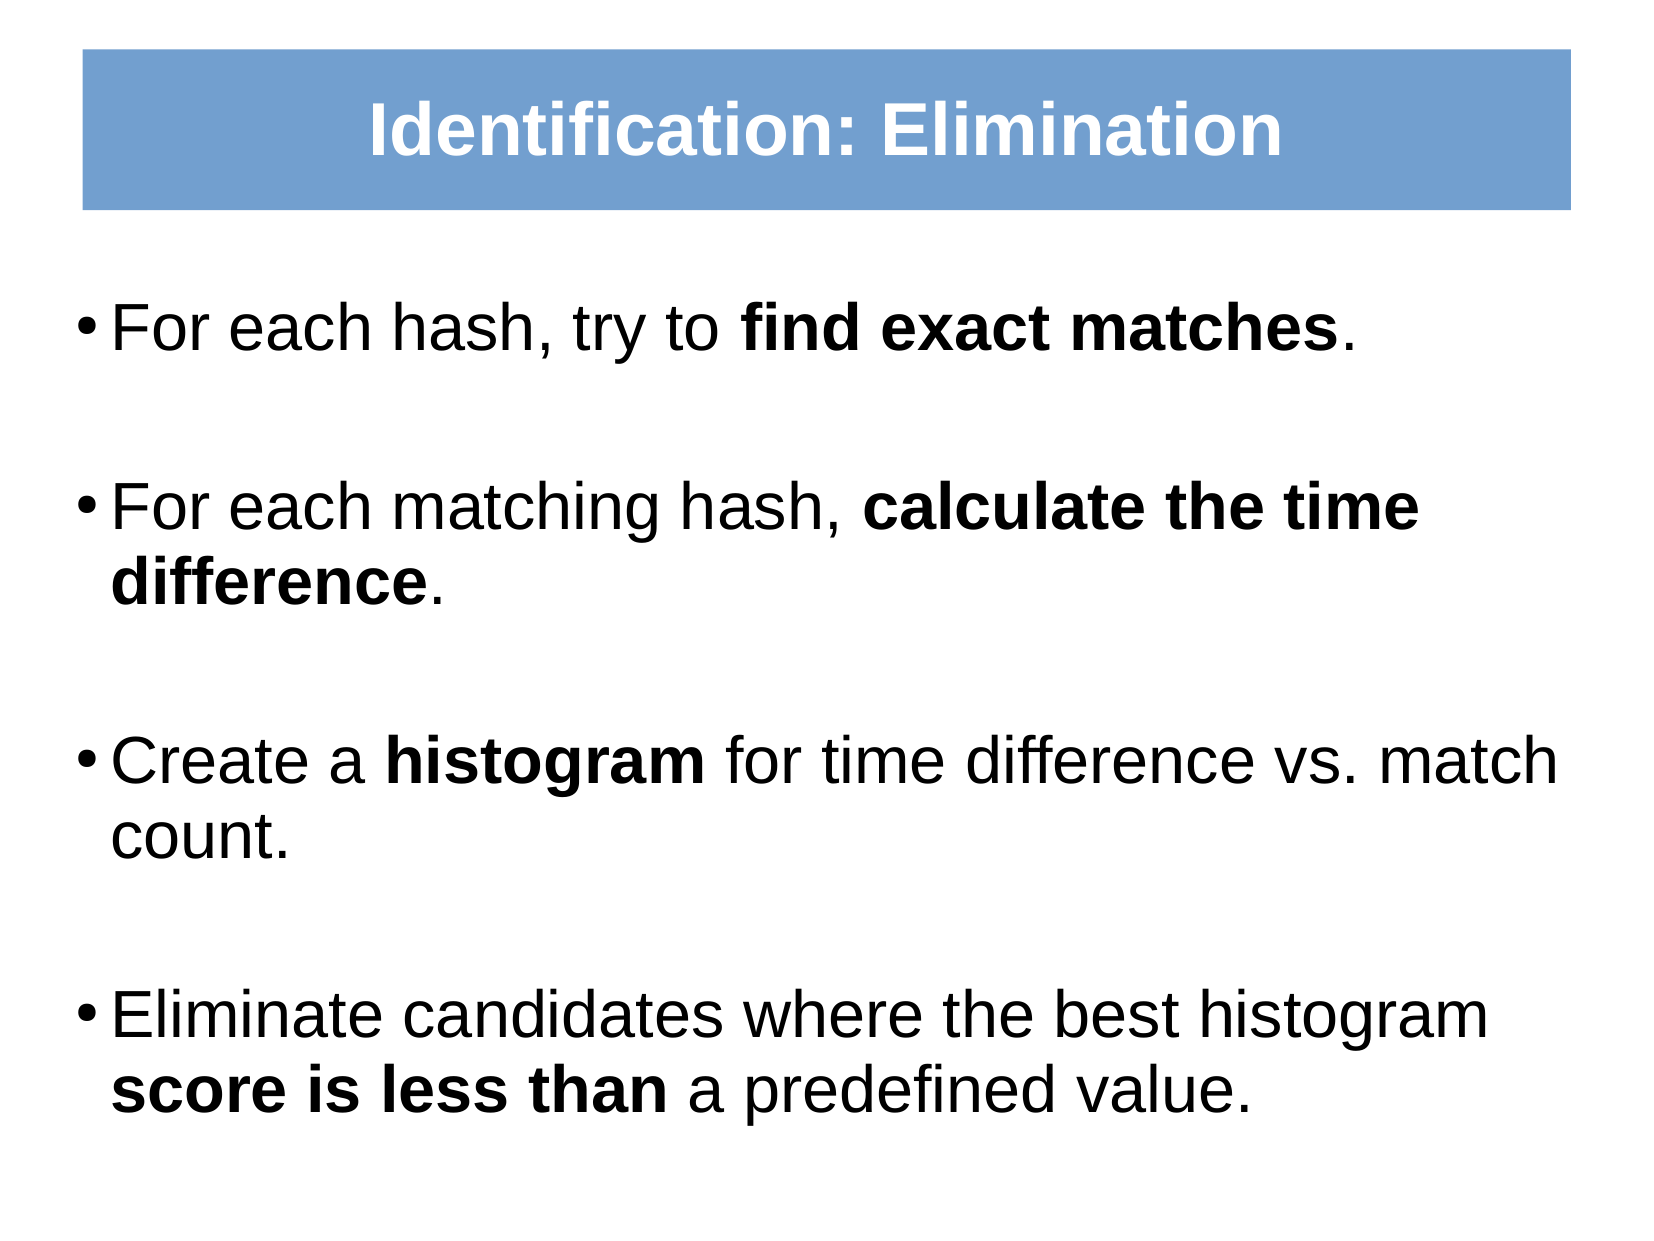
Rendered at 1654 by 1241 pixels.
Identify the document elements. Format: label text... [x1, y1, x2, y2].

list For each hash, try to find exact matches. For each matching hash, calculate the time difference. Create a histogram for time difference vs. match count. Eliminate candidates where the best histogram score is less than a predefined value. [75, 290, 1576, 1171]
title Identification: Elimination [82, 49, 1571, 211]
